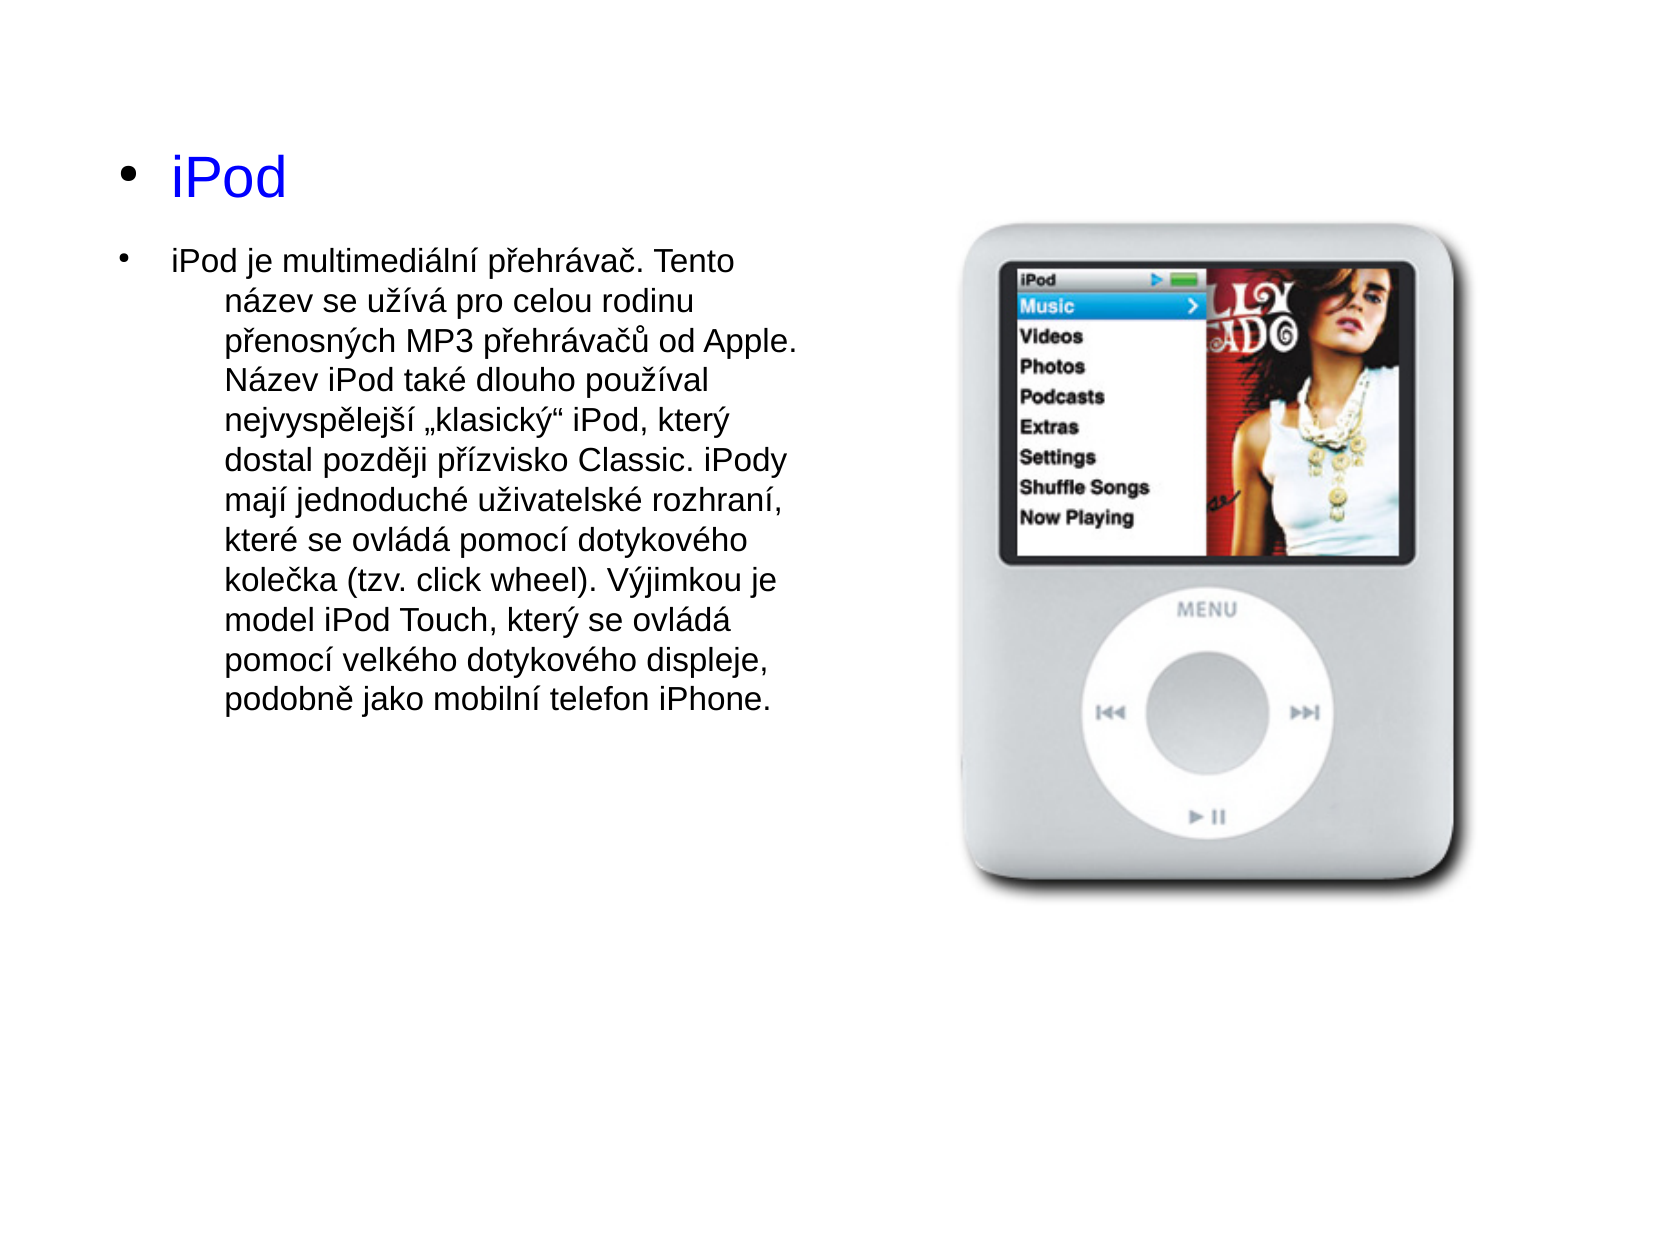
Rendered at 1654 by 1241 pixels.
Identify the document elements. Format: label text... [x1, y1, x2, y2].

picture [845, 191, 1572, 918]
list iPod iPod je multimediální přehrávač. Tento název se užívá pro celou rodinu přenosných MP3 přehrávačů od Apple. Název iPod také dlouho používal nejvyspělejší „klasický“ iPod, který dostal později přízvisko Classic. iPody mají jednoduché uživatelské rozhraní, které se ovládá pomocí dotykového kolečka (tzv. click wheel). Výjimkou je model iPod Touch, který se ovládá pomocí velkého dotykového displeje, podobně jako mobilní telefon iPhone. [82, 139, 809, 959]
